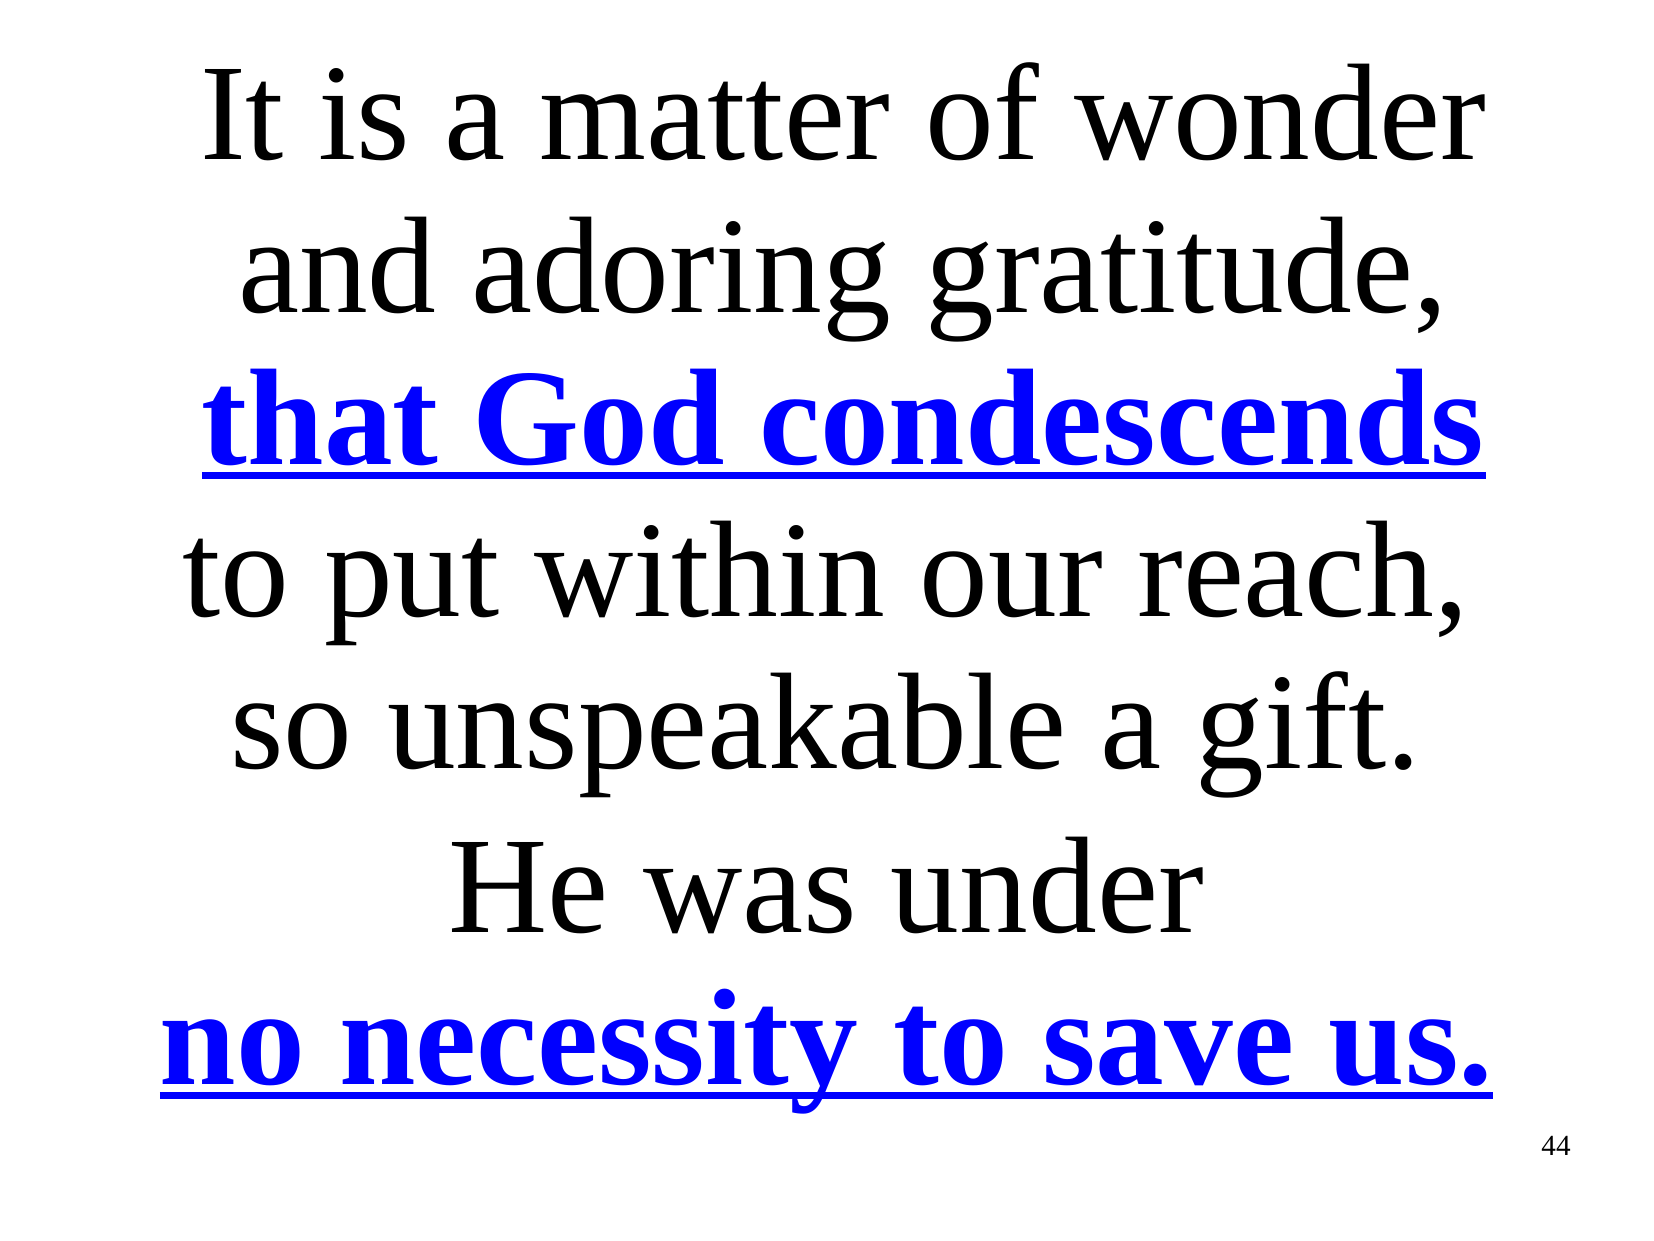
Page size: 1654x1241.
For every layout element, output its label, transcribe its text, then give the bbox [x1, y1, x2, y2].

list It is a matter of wonder and adoring gratitude, that God condescends to put within our reach, so unspeakable a gift. He was under no necessity to save us. [37, 37, 1651, 1201]
